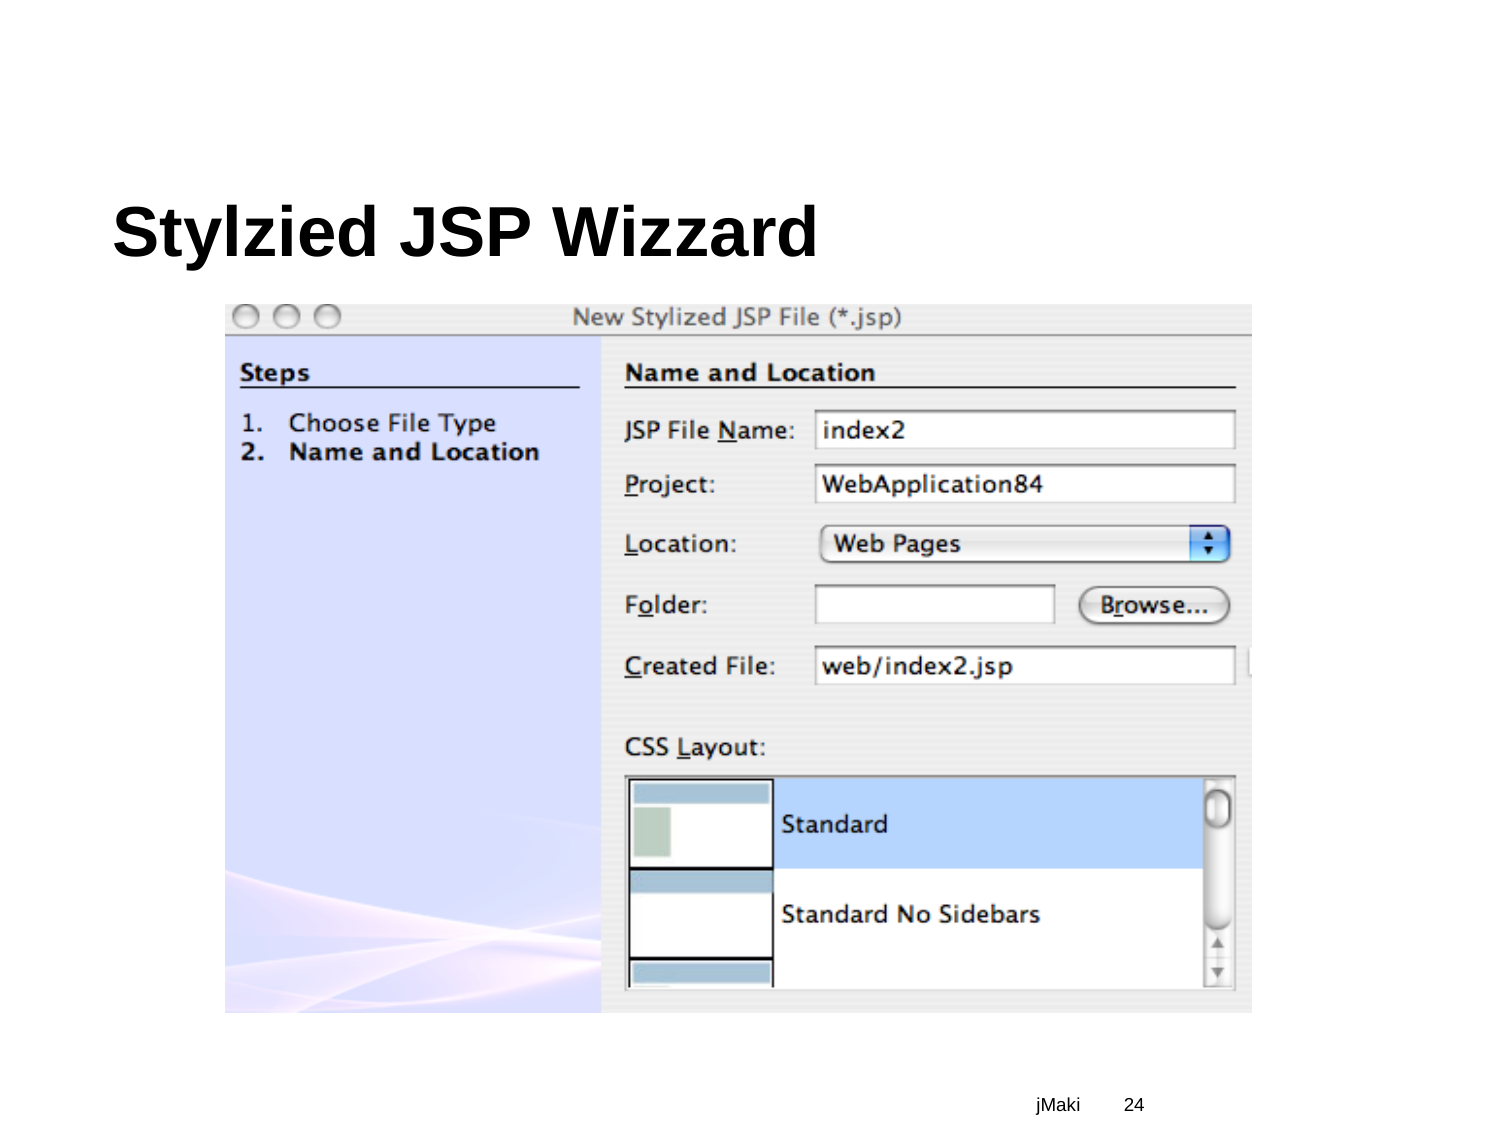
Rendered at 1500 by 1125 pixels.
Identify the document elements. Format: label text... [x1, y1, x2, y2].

picture [225, 304, 1252, 1013]
title Stylzied JSP Wizzard [112, 119, 1417, 271]
